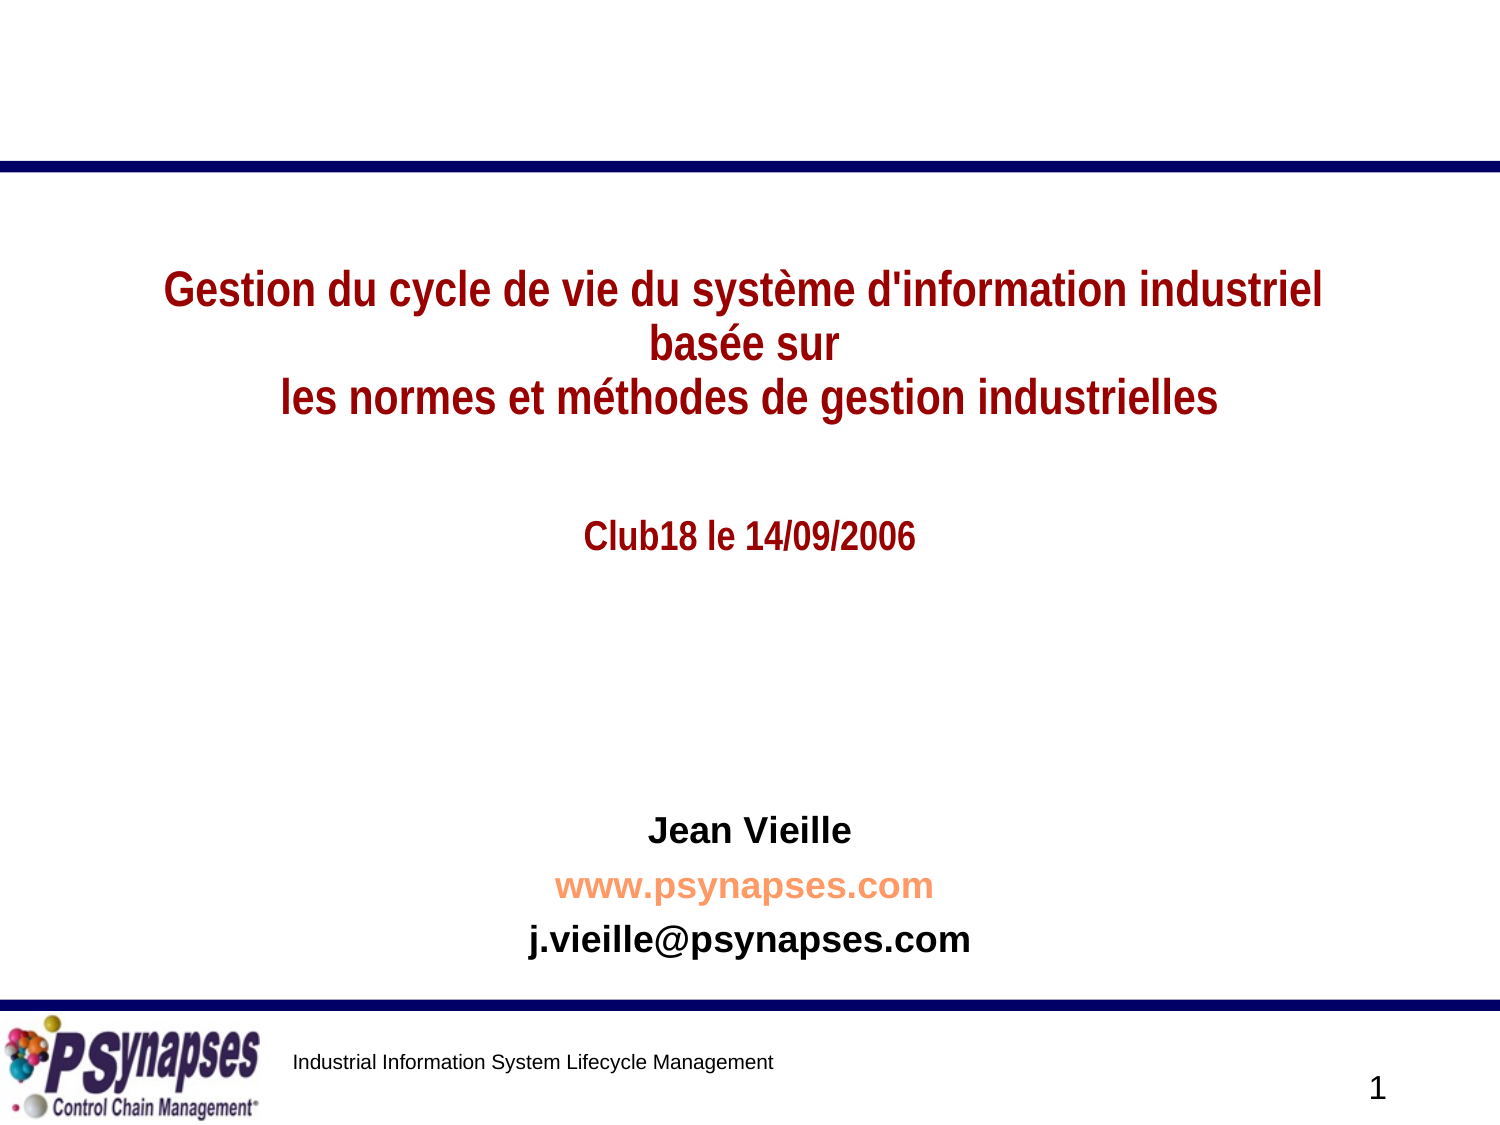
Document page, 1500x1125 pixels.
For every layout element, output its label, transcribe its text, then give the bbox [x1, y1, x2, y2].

title Gestion du cycle de vie du système d'information industriel basée sur les normes et méthodes de gestion industrielles Club18 le 14/09/2006 [112, 255, 1388, 667]
subtitle Jean Vieille www.psynapses.com j.vieille@psynapses.com [225, 798, 1276, 968]
picture [0, 1011, 260, 1125]
